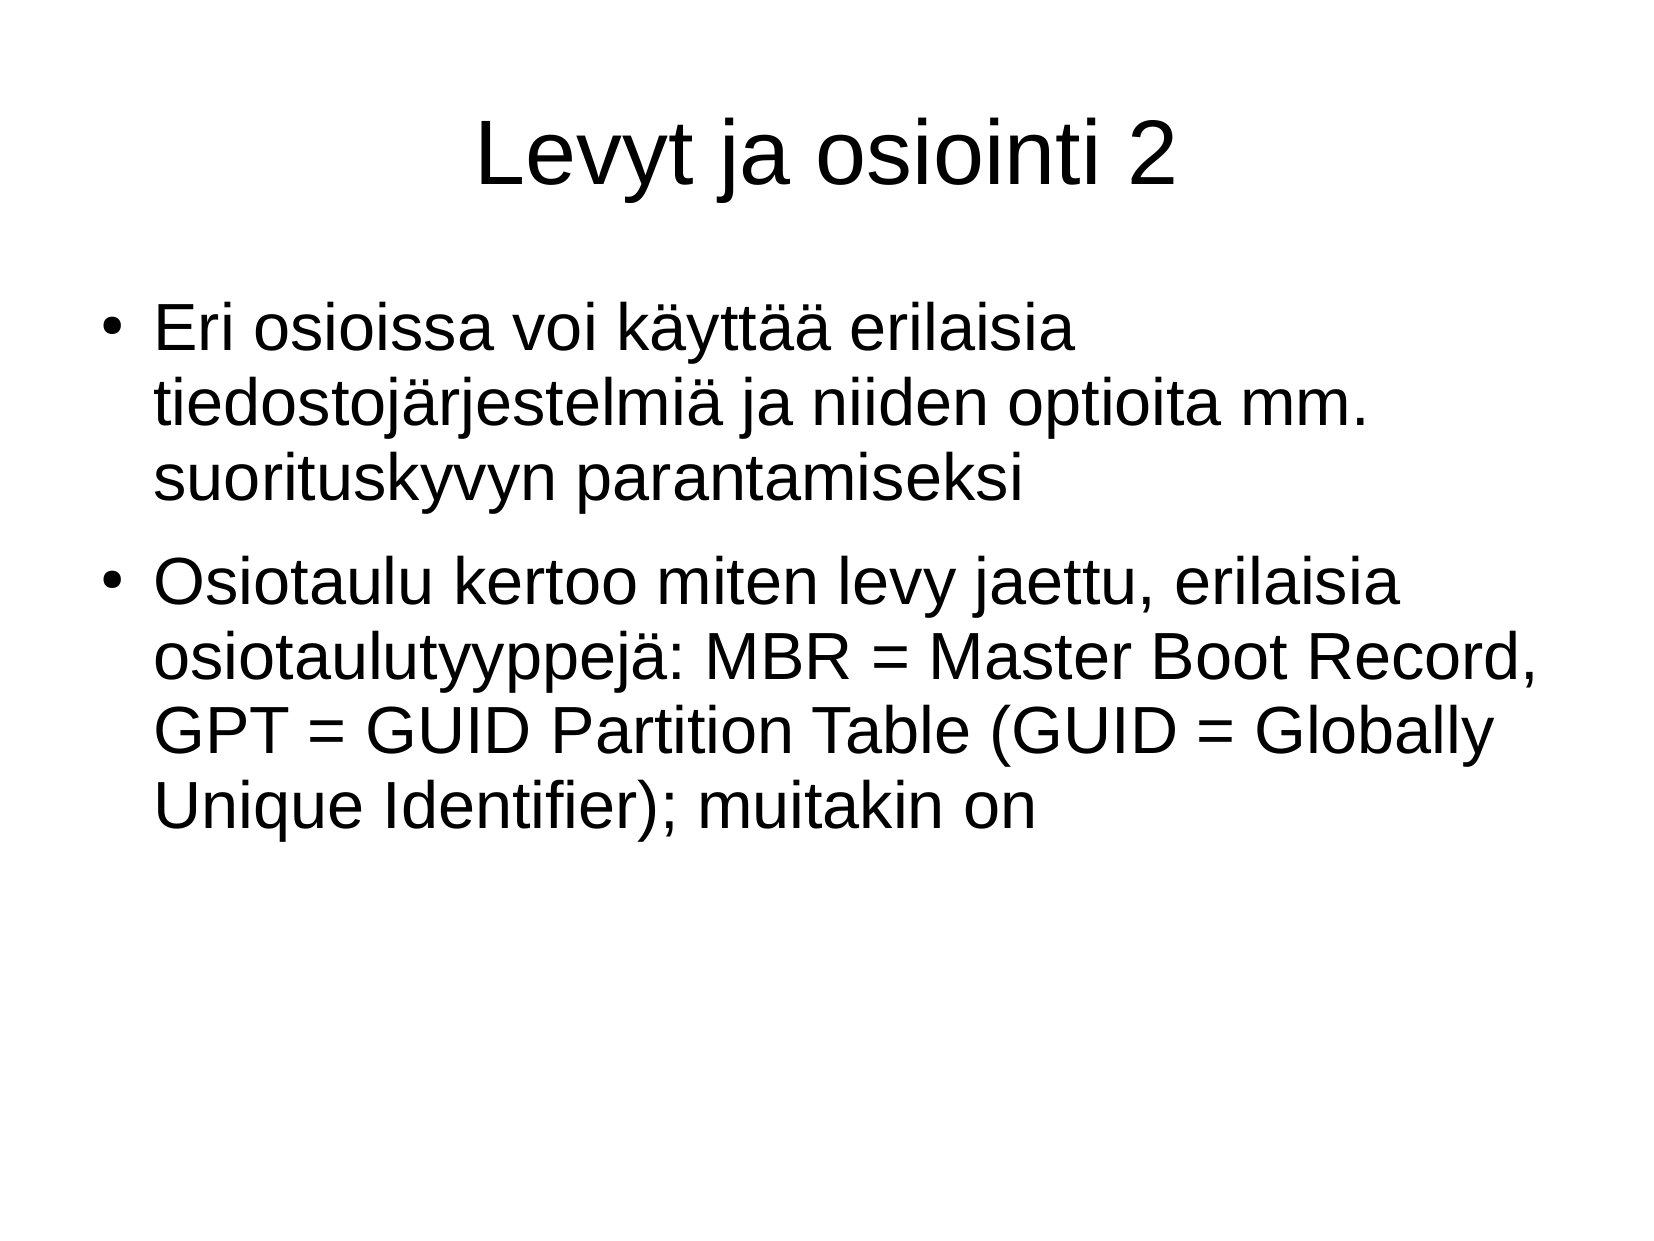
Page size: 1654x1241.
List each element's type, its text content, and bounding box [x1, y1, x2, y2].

title Levyt ja osiointi 2 [82, 49, 1571, 257]
list Eri osioissa voi käyttää erilaisia tiedostojärjestelmiä ja niiden optioita mm. suorituskyvyn parantamiseksi Osiotaulu kertoo miten levy jaettu, erilaisia osiotaulutyyppejä: MBR = Master Boot Record, GPT = GUID Partition Table (GUID = Globally Unique Identifier); muitakin on [82, 290, 1571, 1010]
